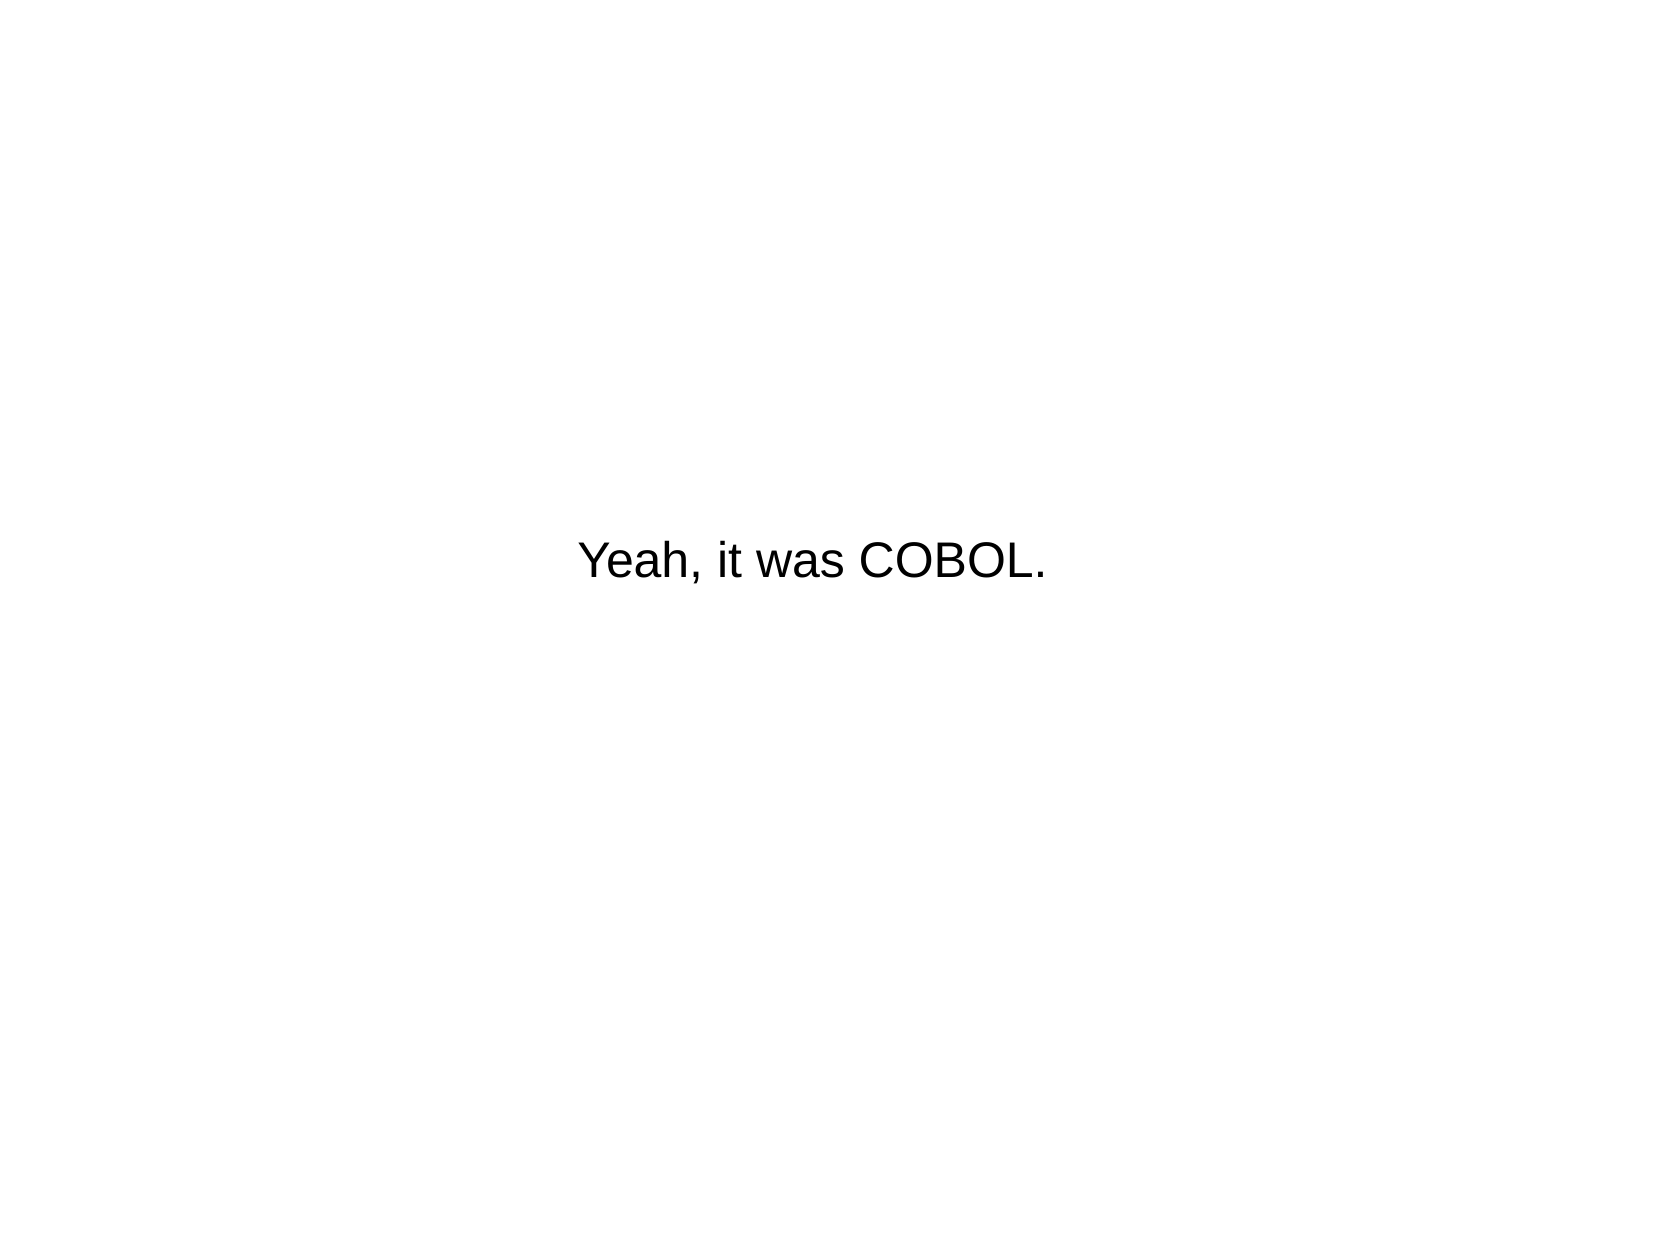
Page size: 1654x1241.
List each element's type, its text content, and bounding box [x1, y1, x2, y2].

text_box Yeah, it was COBOL. [562, 525, 1063, 596]
